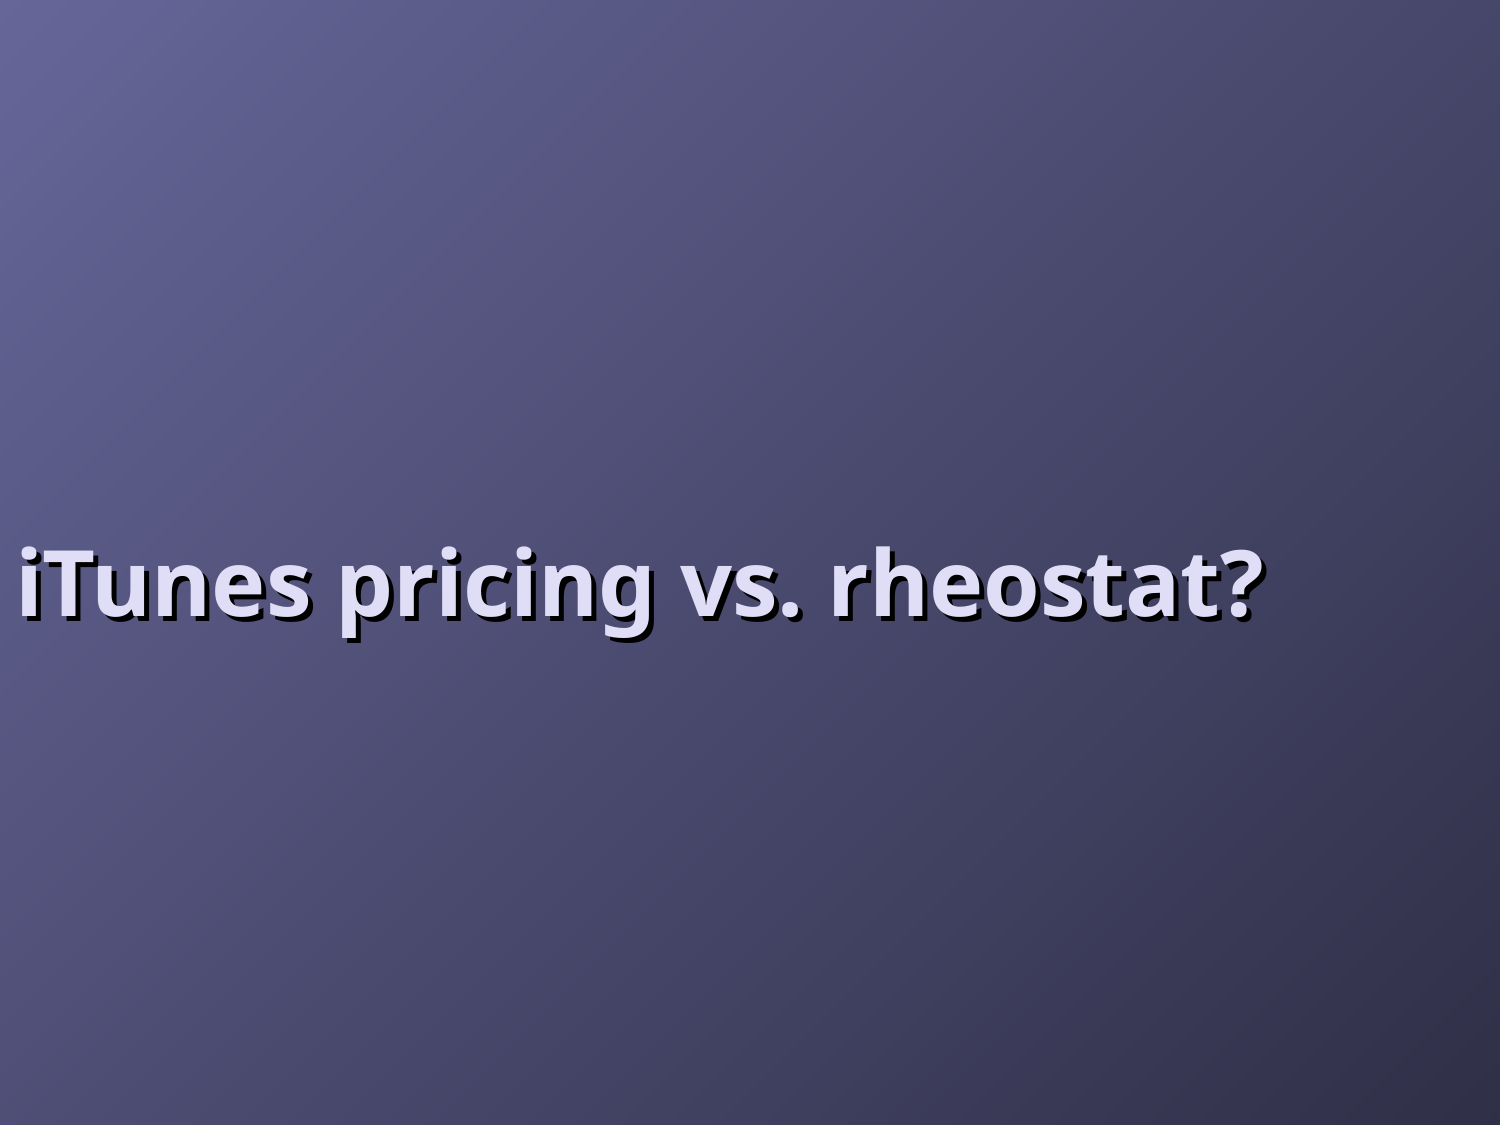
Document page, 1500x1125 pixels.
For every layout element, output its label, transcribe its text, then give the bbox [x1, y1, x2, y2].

title iTunes pricing vs. rheostat? [0, 487, 1500, 676]
